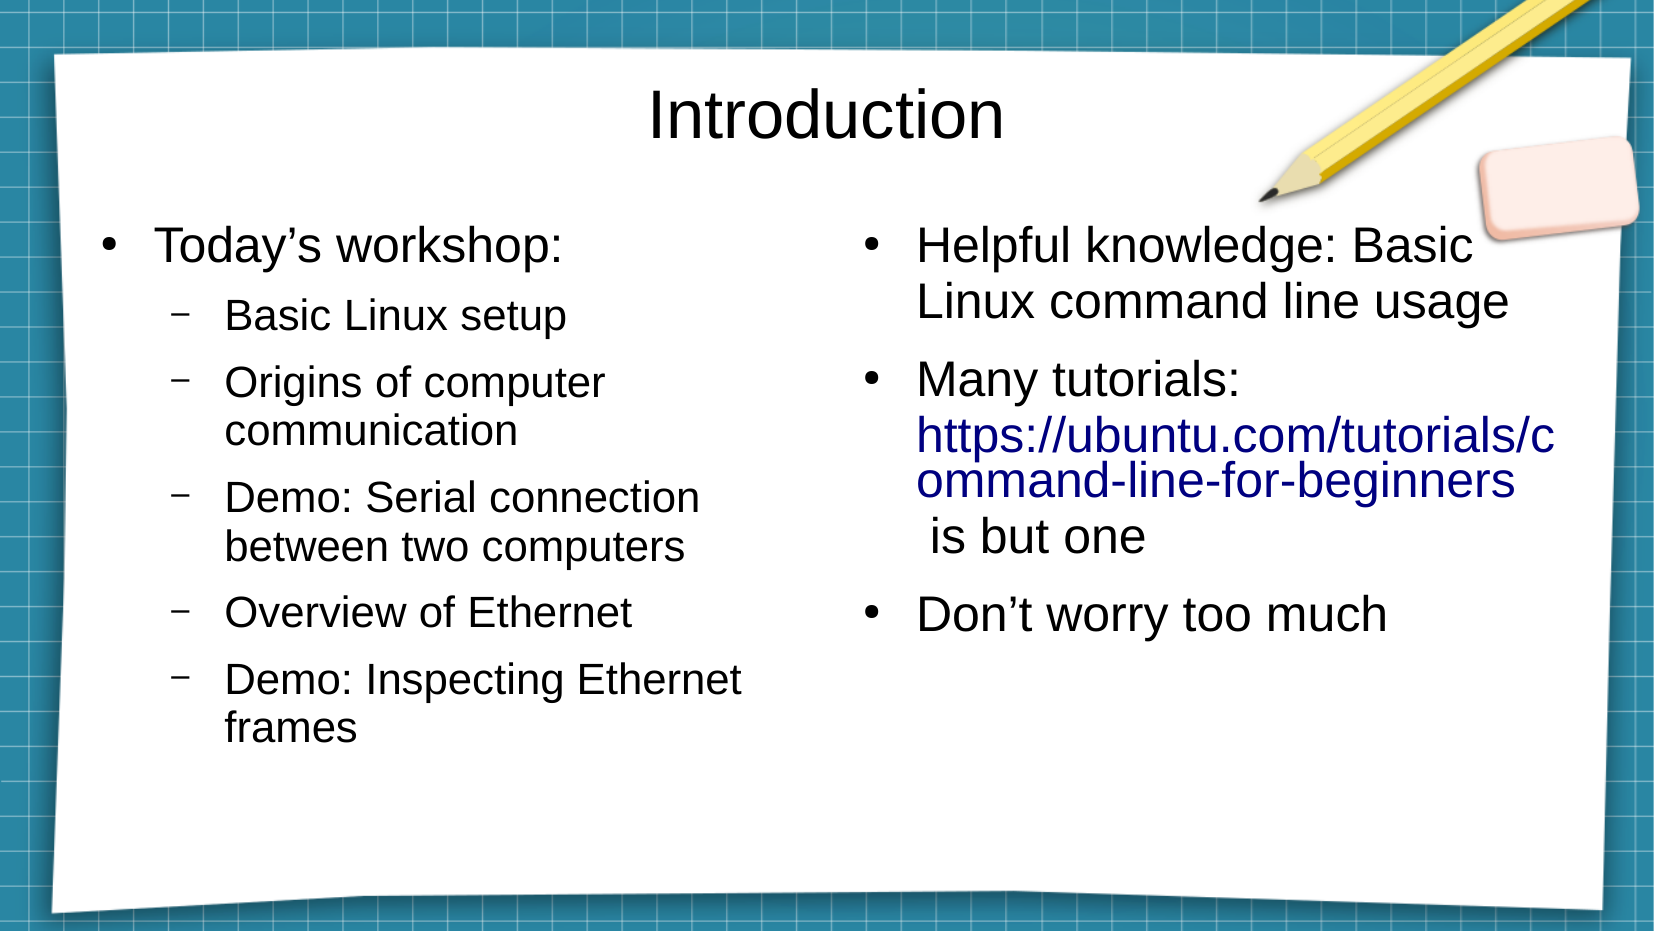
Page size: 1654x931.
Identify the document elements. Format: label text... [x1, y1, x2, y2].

title Introduction [82, 37, 1571, 193]
picture [0, 0, 1654, 931]
list Helpful knowledge: Basic Linux command line usage Many tutorials: https://ubuntu.com/tutorials/command-line-for-beginners is but one Don’t worry too much [845, 217, 1572, 758]
list Today’s workshop: Basic Linux setup Origins of computer communication Demo: Serial connection between two computers Overview of Ethernet Demo: Inspecting Ethernet frames [82, 217, 809, 758]
